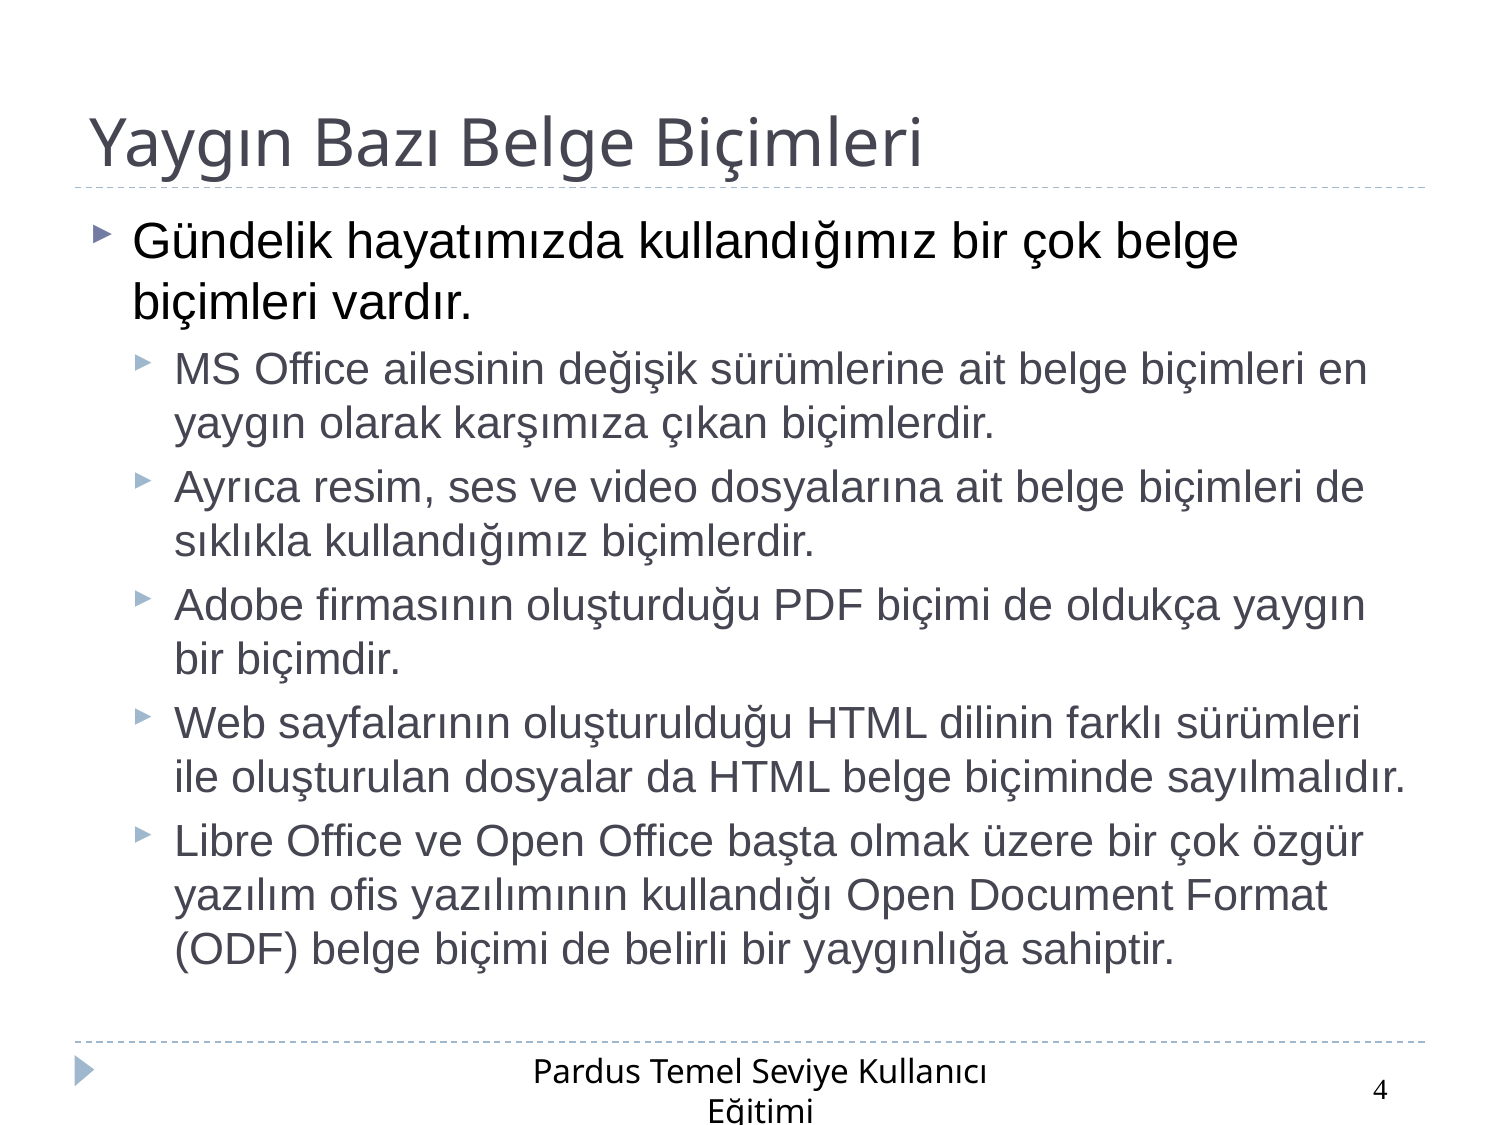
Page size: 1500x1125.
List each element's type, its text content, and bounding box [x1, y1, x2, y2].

title Yaygın Bazı Belge Biçimleri [75, 24, 1425, 188]
list Gündelik hayatımızda kullandığımız bir çok belge biçimleri vardır. MS Office ailesinin değişik sürümlerine ait belge biçimleri en yaygın olarak karşımıza çıkan biçimlerdir. Ayrıca resim, ses ve video dosyalarına ait belge biçimleri de sıklıkla kullandığımız biçimlerdir. Adobe firmasının oluşturduğu PDF biçimi de oldukça yaygın bir biçimdir. Web sayfalarının oluşturulduğu HTML dilinin farklı sürümleri ile oluşturulan dosyalar da HTML belge biçiminde sayılmalıdır. Libre Office ve Open Office başta olmak üzere bir çok özgür yazılım ofis yazılımının kullandığı Open Document Format (ODF) belge biçimi de belirli bir yaygınlığa sahiptir. [75, 200, 1425, 1010]
